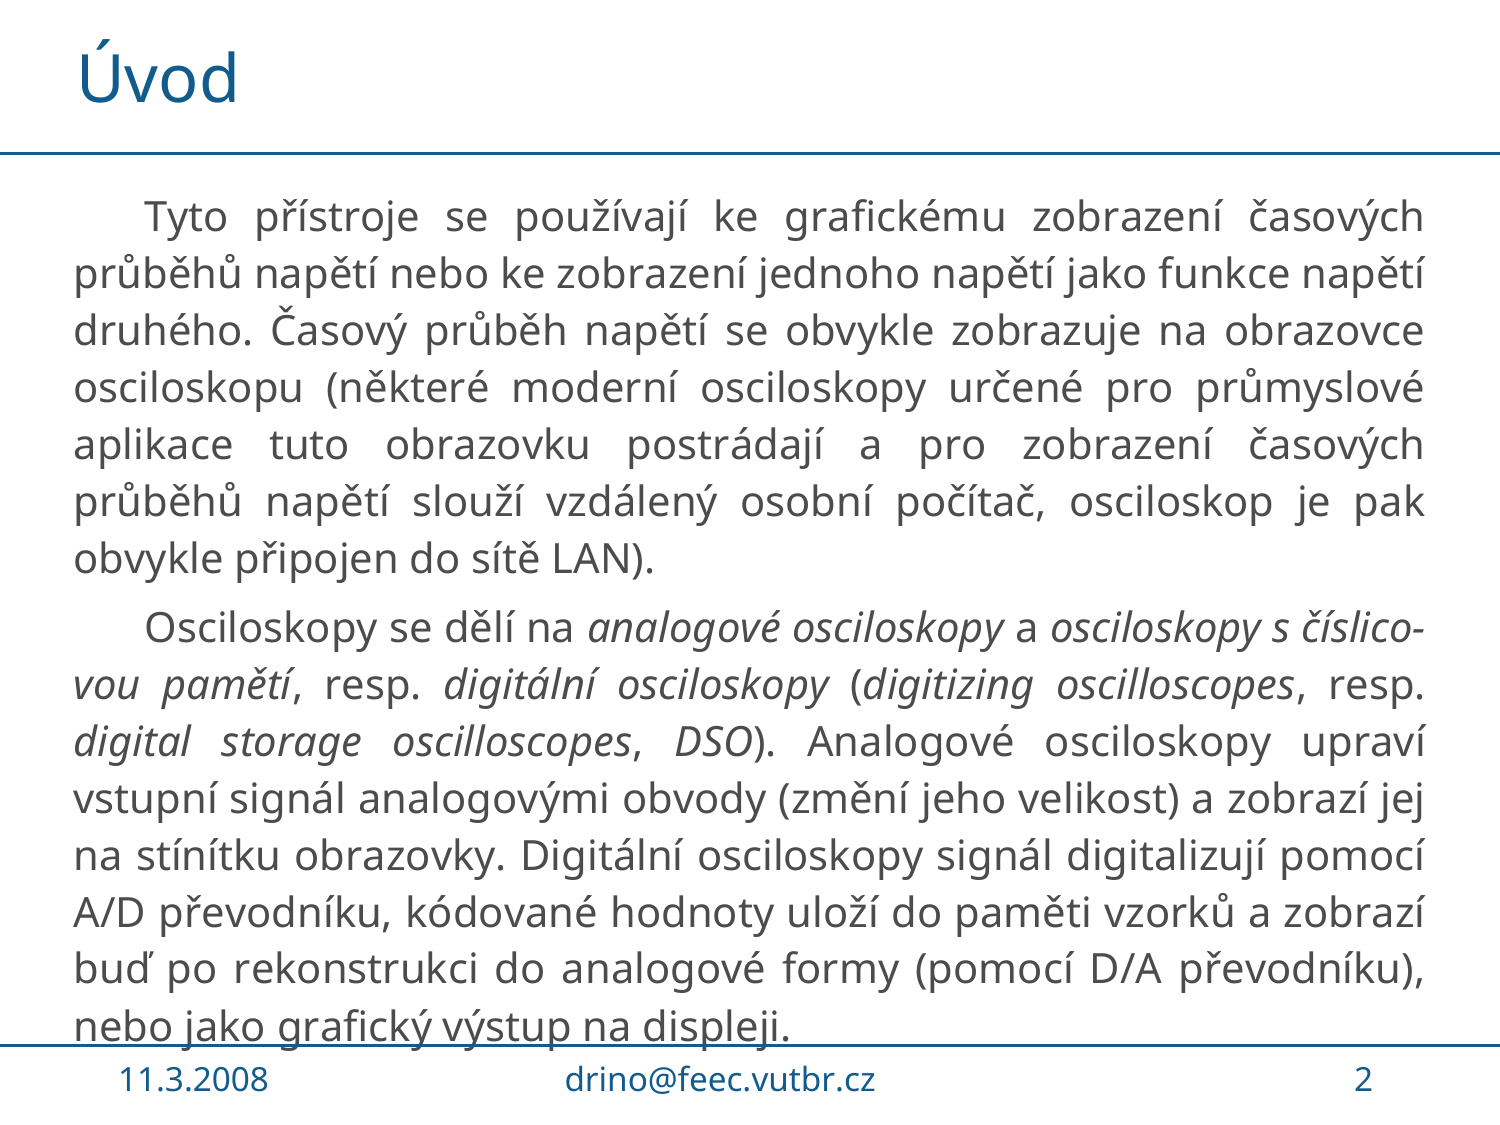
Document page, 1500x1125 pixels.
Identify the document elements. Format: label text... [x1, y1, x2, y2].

text_box 11.3.2008 [103, 1049, 432, 1125]
text_box Tyto přístroje se používají ke grafickému zobrazení časových průběhů napětí nebo ke zobrazení jednoho napětí jako funkce napětí druhého. Časový průběh napětí se obvykle zobrazuje na obrazovce osciloskopu (některé moderní osciloskopy určené pro průmyslové aplikace tuto obrazovku postrádají a pro zobrazení časových průběhů napětí slouží vzdálený osobní počítač, osciloskop je pak obvykle připojen do sítě LAN). Osciloskopy se dělí na analogové osciloskopy a osciloskopy s číslico-vou pamětí, resp. digitální osciloskopy (digitizing oscilloscopes, resp. digital storage oscilloscopes, DSO). Analogové osciloskopy upraví vstupní signál analogovými obvody (změní jeho velikost) a zobrazí jej na stínítku obrazovky. Digitální osciloskopy signál digitalizují pomocí A/D převodníku, kódované hodnoty uloží do paměti vzorků a zobrazí buď po rekonstrukci do analogové formy (pomocí D/A převodníku), nebo jako grafický výstup na displeji. [59, 178, 1442, 1044]
title Úvod [0, 0, 1500, 152]
text_box 10 [1075, 1049, 1388, 1125]
text_box drino@feec.vutbr.cz [454, 1049, 987, 1125]
